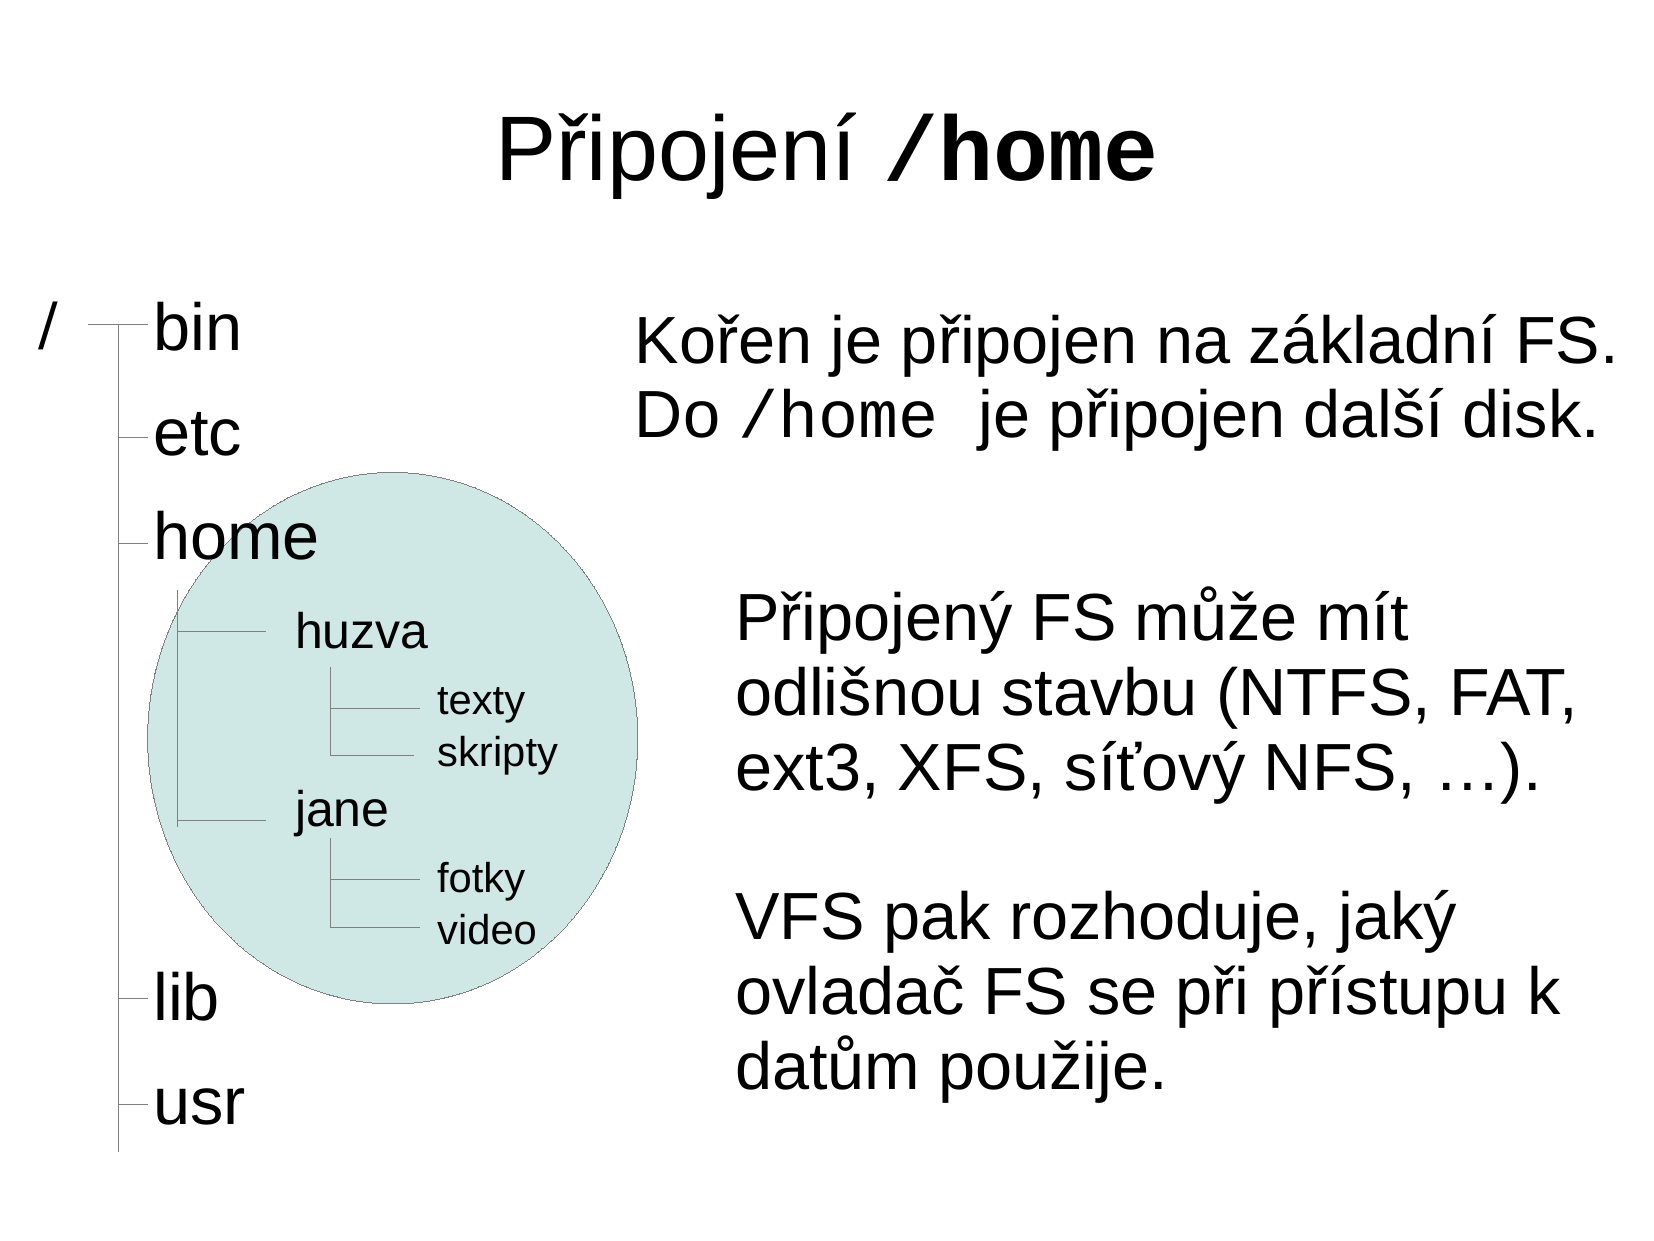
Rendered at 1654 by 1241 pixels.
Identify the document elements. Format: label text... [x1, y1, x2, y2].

text_box / [23, 283, 83, 373]
list bin etc home huzva texty skripty jane fotky video lib usr [82, 290, 1571, 1139]
text_box Připojený FS může mít odlišnou stavbu (NTFS, FAT, ext3, XFS, síťový NFS, …). VFS pak rozhoduje, jaký ovladač FS se při přístupu k datům použije. [720, 572, 1636, 1112]
text_box Kořen je připojen na základní FS. Do /home je připojen další disk. [620, 295, 1639, 466]
title Připojení /home [82, 56, 1571, 250]
